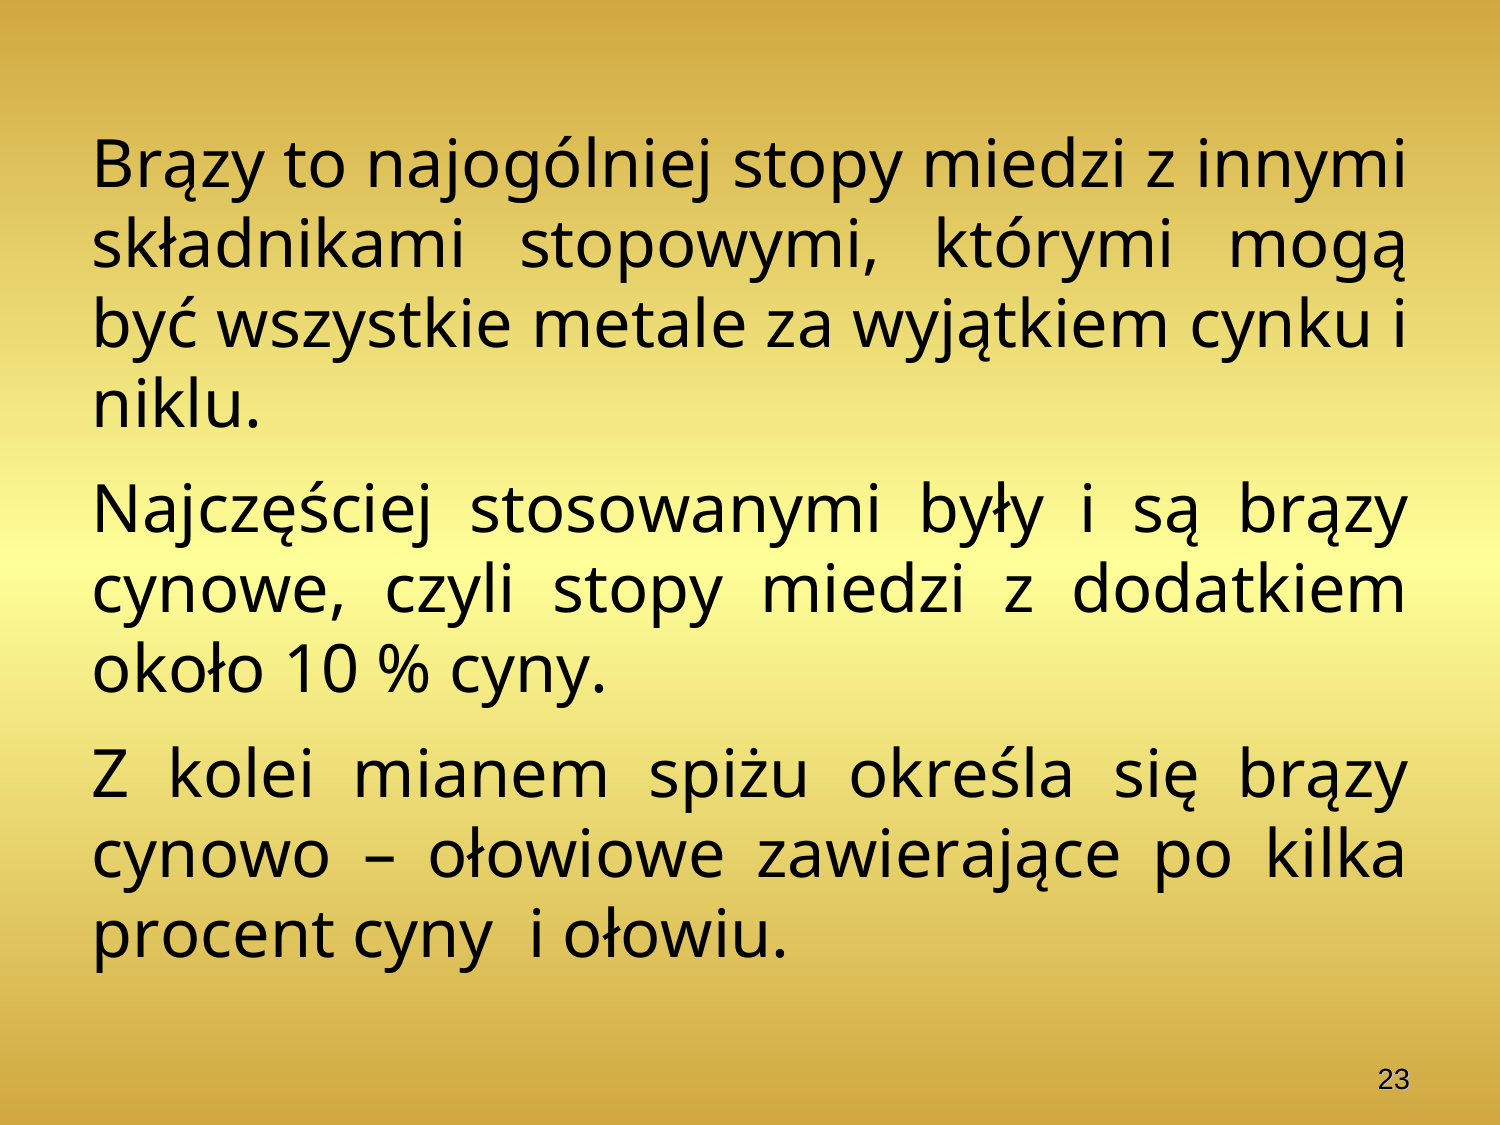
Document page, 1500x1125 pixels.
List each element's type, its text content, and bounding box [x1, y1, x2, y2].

list Brązy to najogólniej stopy miedzi z innymi składnikami stopowymi, którymi mogą być wszystkie metale za wyjątkiem cynku i niklu. Najczęściej stosowanymi były i są brązy cynowe, czyli stopy miedzi z dodatkiem około 10 % cyny. Z kolei mianem spiżu określa się brązy cynowo – ołowiowe zawierające po kilka procent cyny i ołowiu. [76, 113, 1425, 1083]
text_box 39 [1074, 1024, 1426, 1103]
